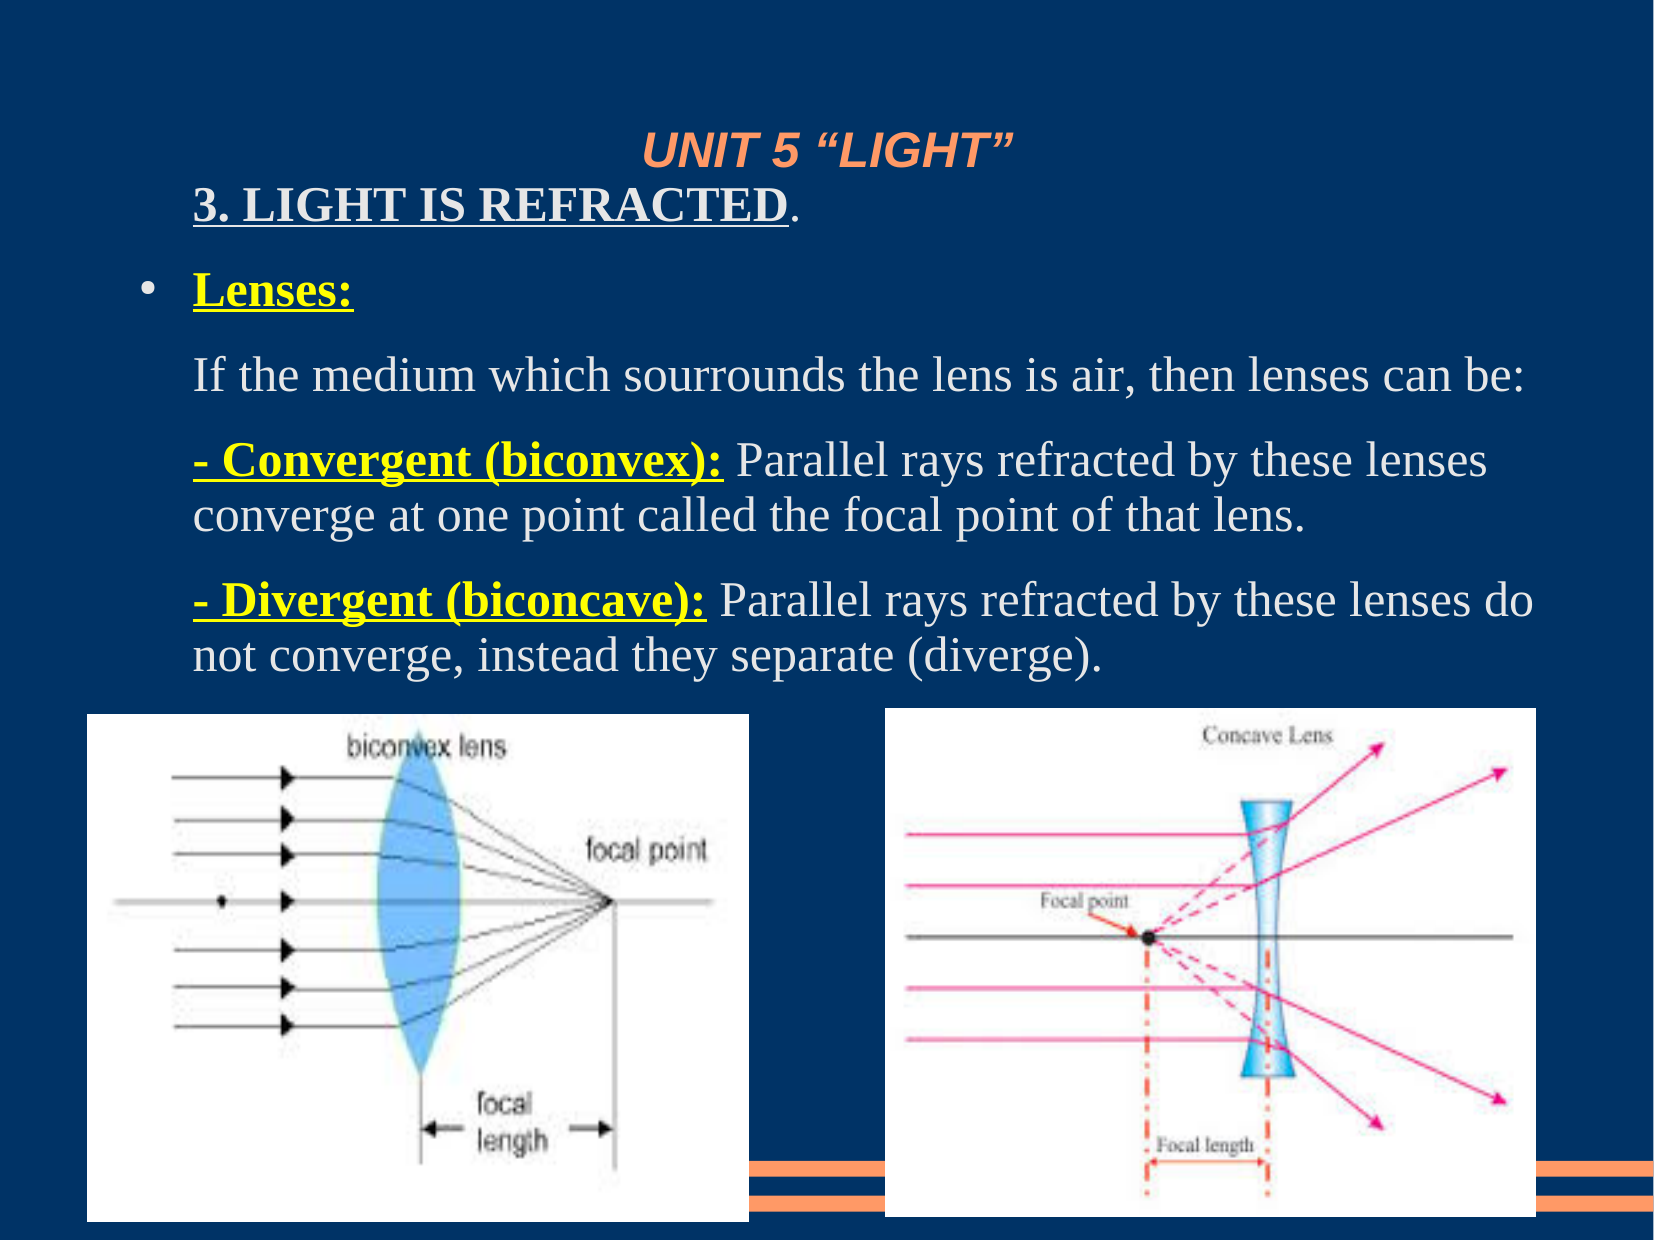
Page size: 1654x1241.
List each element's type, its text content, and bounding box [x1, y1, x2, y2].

picture [87, 714, 749, 1222]
list 3. LIGHT IS REFRACTED. Lenses: If the medium which sourrounds the lens is air, then lenses can be: - Convergent (biconvex): Parallel rays refracted by these lenses converge at one point called the focal point of that lens. - Divergent (biconcave): Parallel rays refracted by these lenses do not converge, instead they separate (diverge). [121, 177, 1561, 693]
title UNIT 5 “LIGHT” [121, 46, 1534, 177]
picture [885, 708, 1536, 1217]
